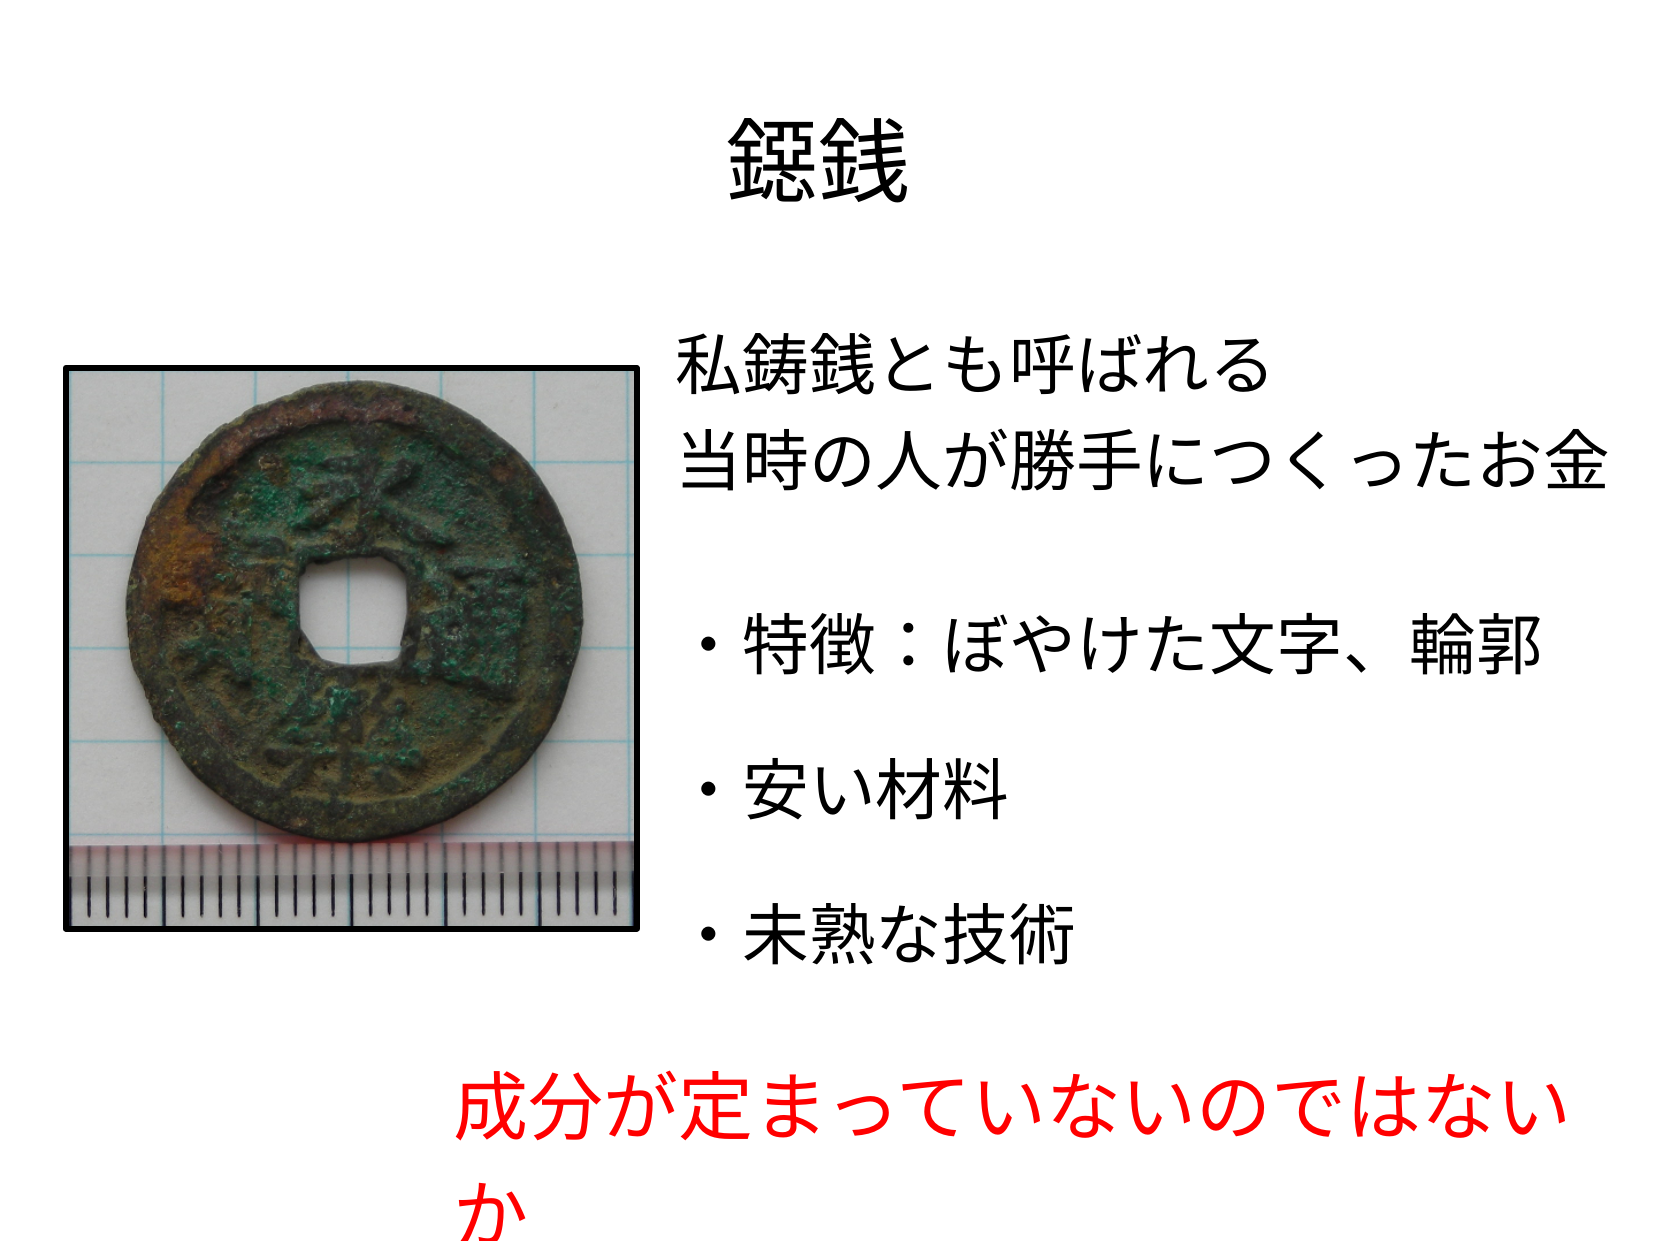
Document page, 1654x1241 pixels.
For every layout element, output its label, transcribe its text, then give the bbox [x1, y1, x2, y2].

text_box 成分が定まっていないのではないか [438, 1039, 1601, 1136]
title 鐚銭 [74, 59, 1563, 252]
subtitle 私鋳銭とも呼ばれる 当時の人が勝手につくったお金 ・特徴：ぼやけた文字、輪郭 ・安い材料 ・未熟な技術 [675, 308, 1623, 1174]
picture [68, 370, 634, 926]
